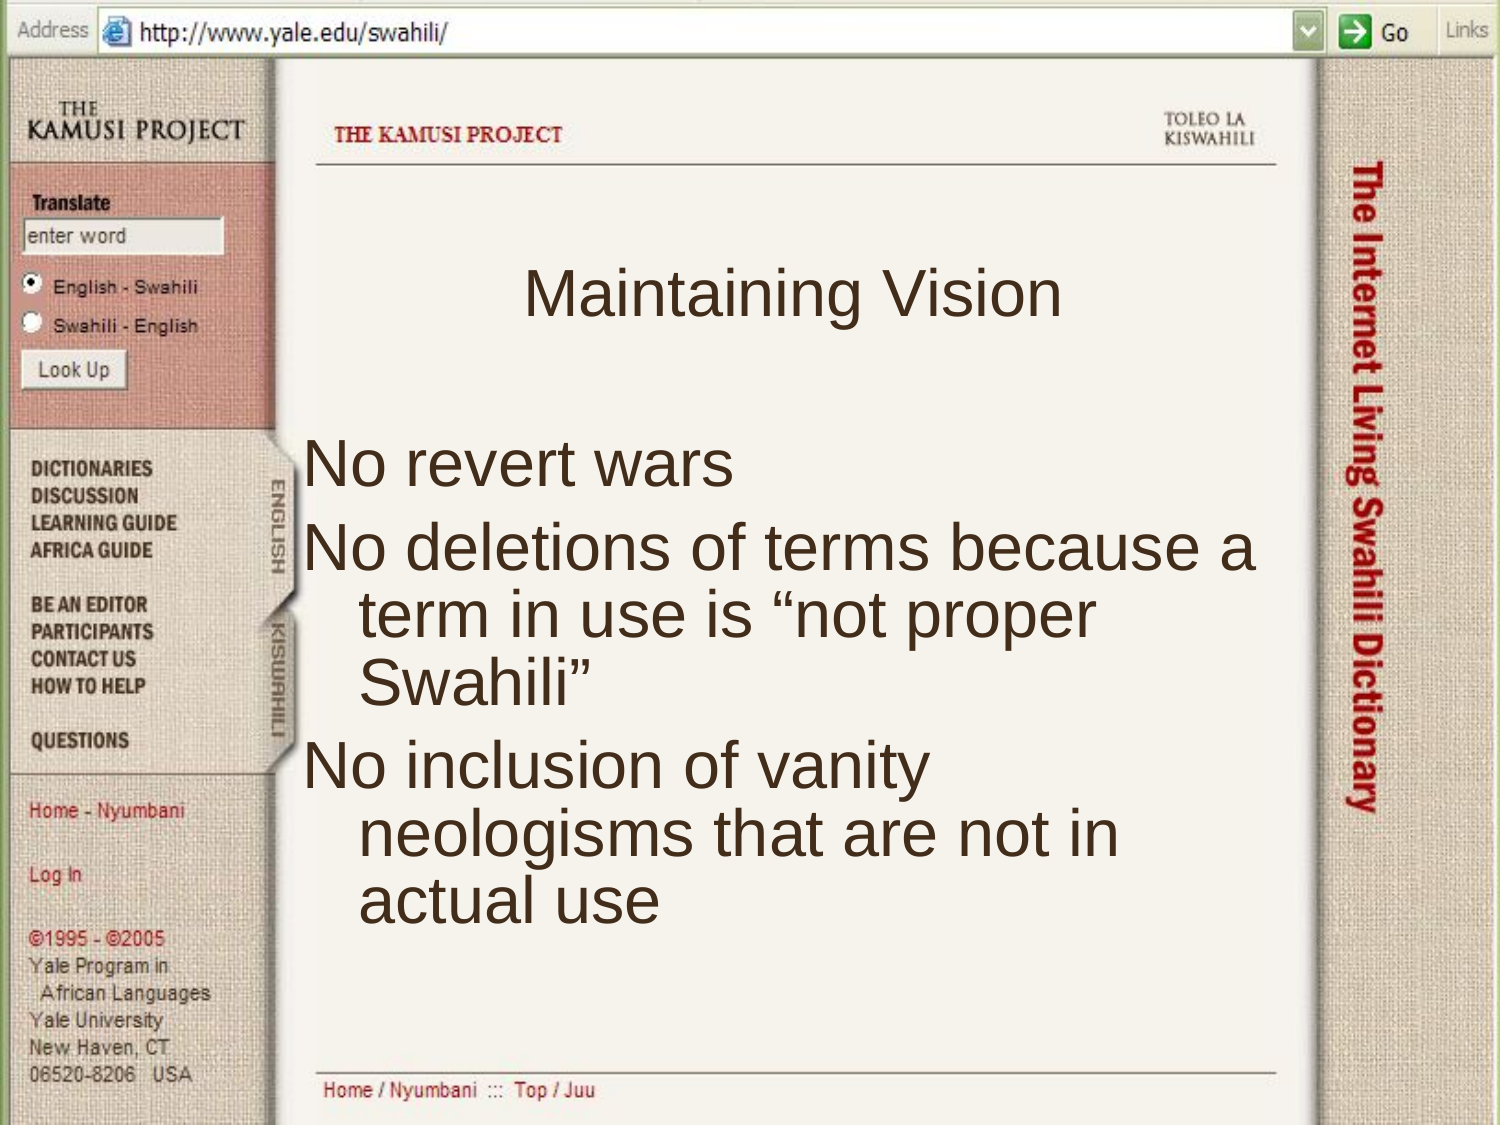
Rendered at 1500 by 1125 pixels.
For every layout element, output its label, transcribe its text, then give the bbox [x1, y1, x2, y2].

picture [0, 0, 1500, 1125]
title Maintaining Vision [287, 199, 1300, 388]
list No revert wars No deletions of terms because a term in use is “not proper Swahili” No inclusion of vanity neologisms that are not in actual use [287, 425, 1300, 1006]
